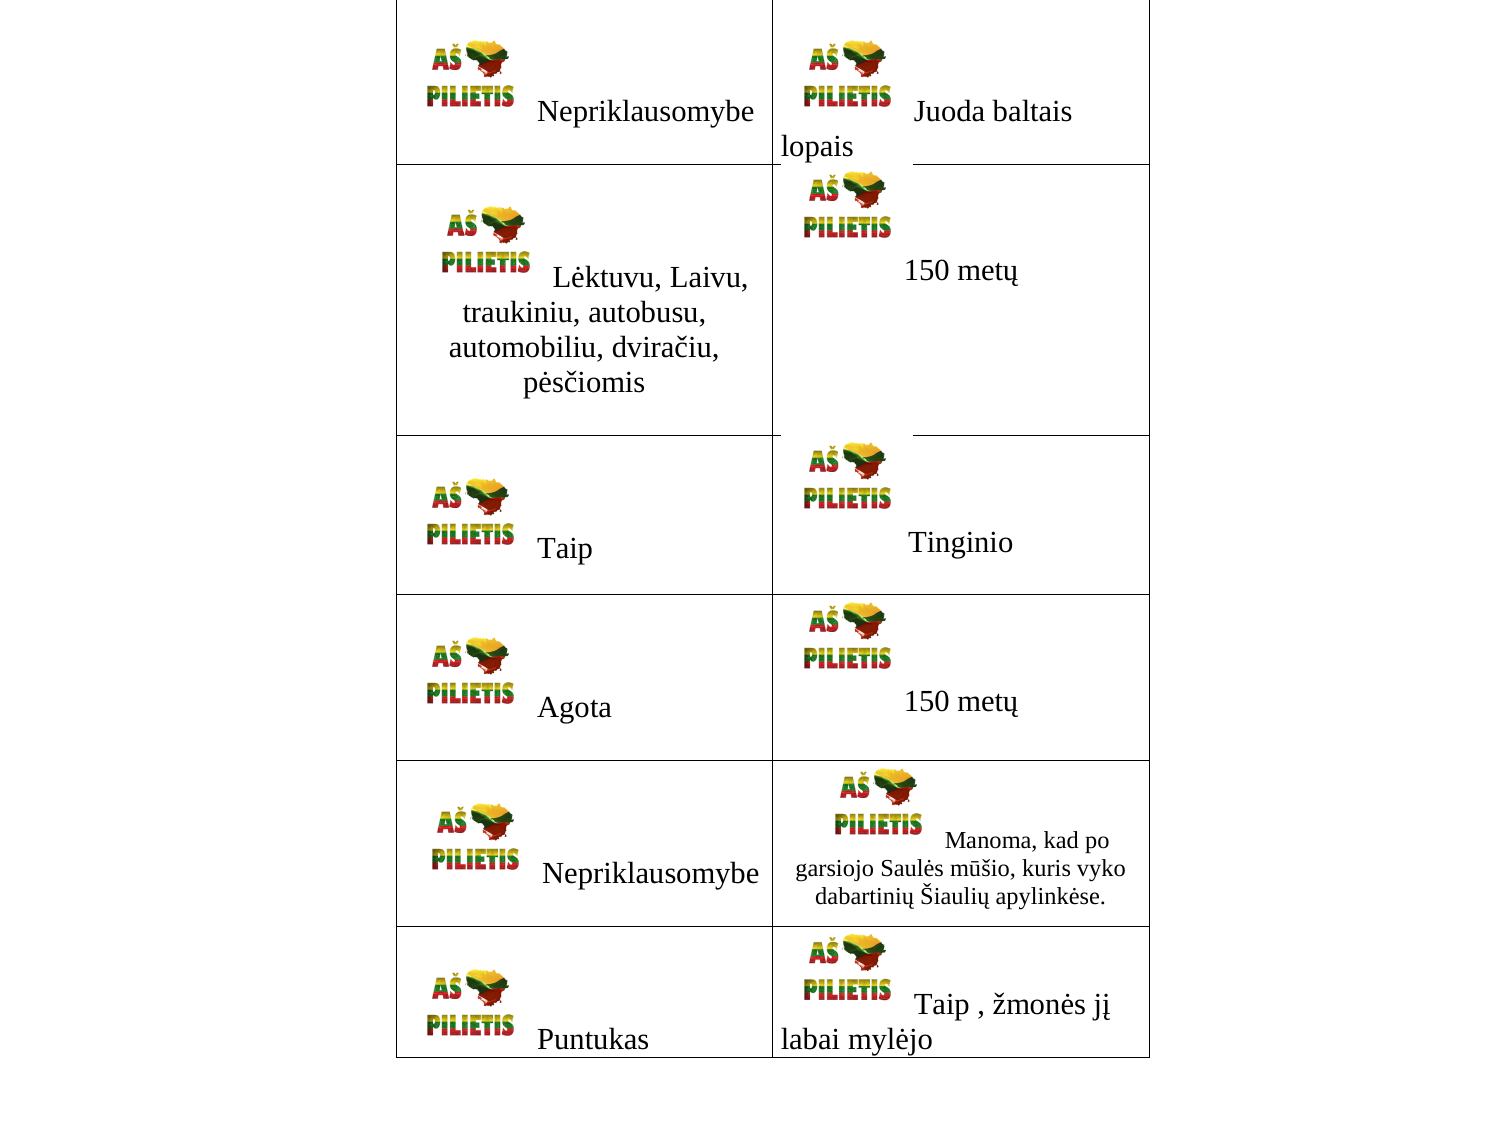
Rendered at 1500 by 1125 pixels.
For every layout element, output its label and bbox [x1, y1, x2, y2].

picture [395, 0, 1152, 1060]
